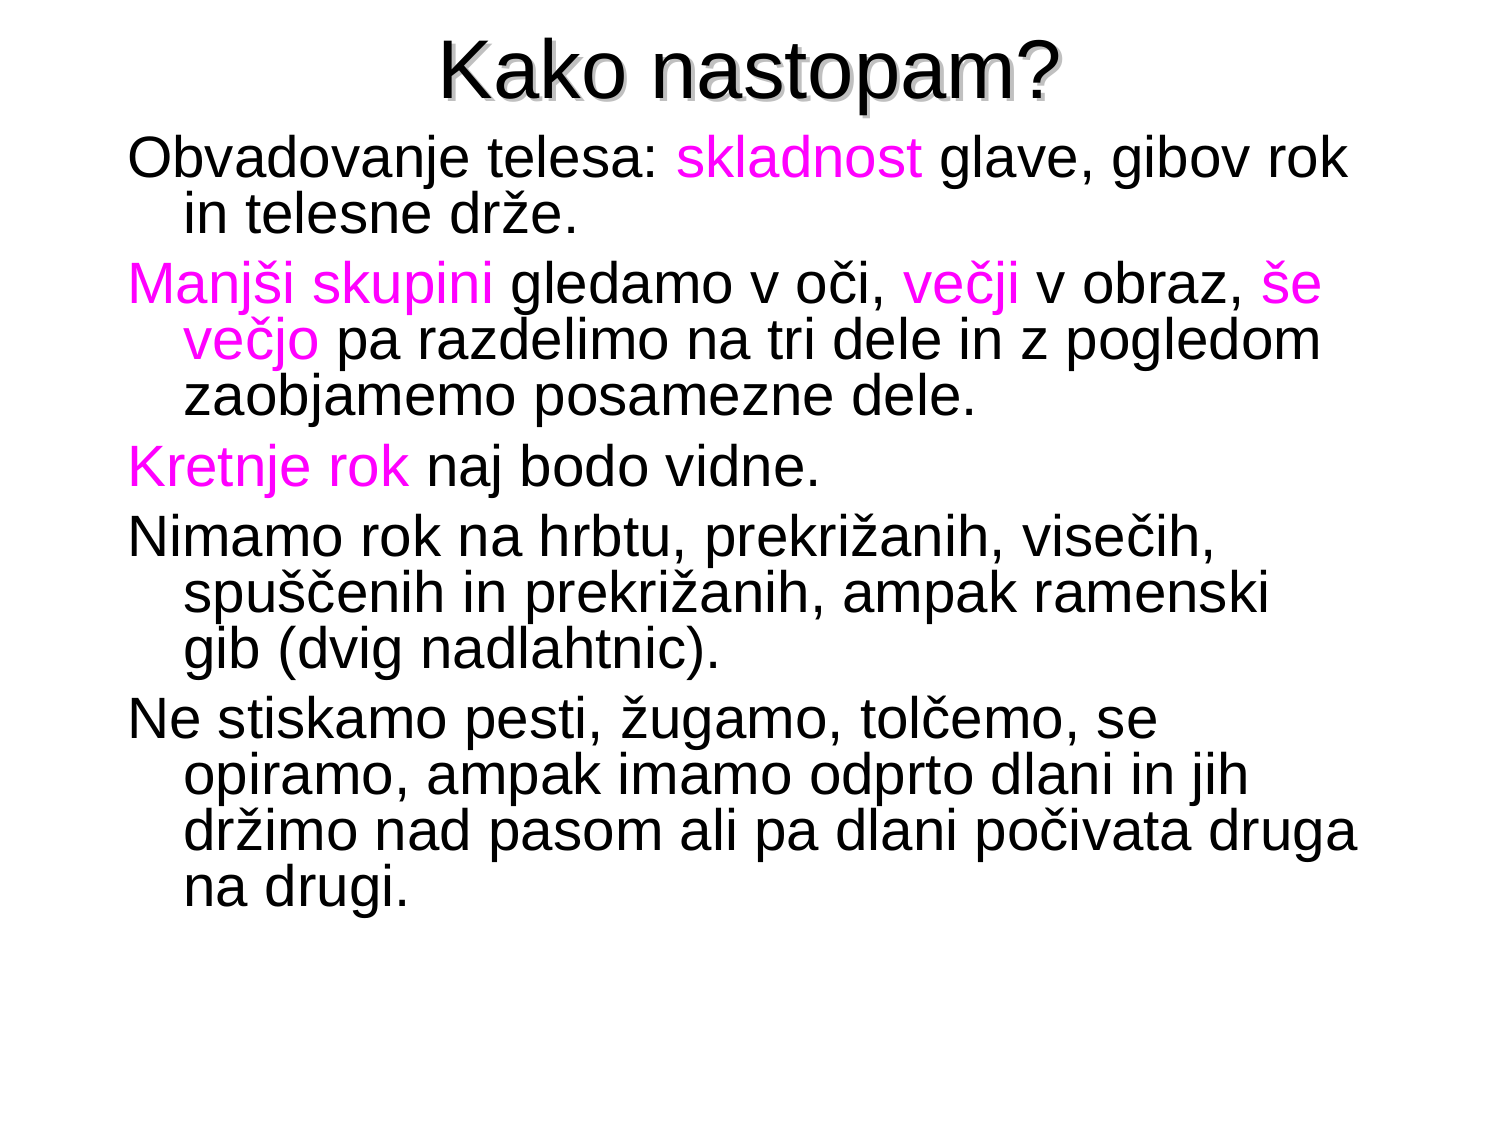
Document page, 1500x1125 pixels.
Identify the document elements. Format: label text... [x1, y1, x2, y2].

list Obvadovanje telesa: skladnost glave, gibov rok in telesne drže. Manjši skupini gledamo v oči, večji v obraz, še večjo pa razdelimo na tri dele in z pogledom zaobjamemo posamezne dele. Kretnje rok naj bodo vidne. Nimamo rok na hrbtu, prekrižanih, visečih, spuščenih in prekrižanih, ampak ramenski gib (dvig nadlahtnic). Ne stiskamo pesti, žugamo, tolčemo, se opiramo, ampak imamo odprto dlani in jih držimo nad pasom ali pa dlani počivata druga na drugi. [112, 125, 1375, 941]
title Kako nastopam? [75, 7, 1426, 223]
